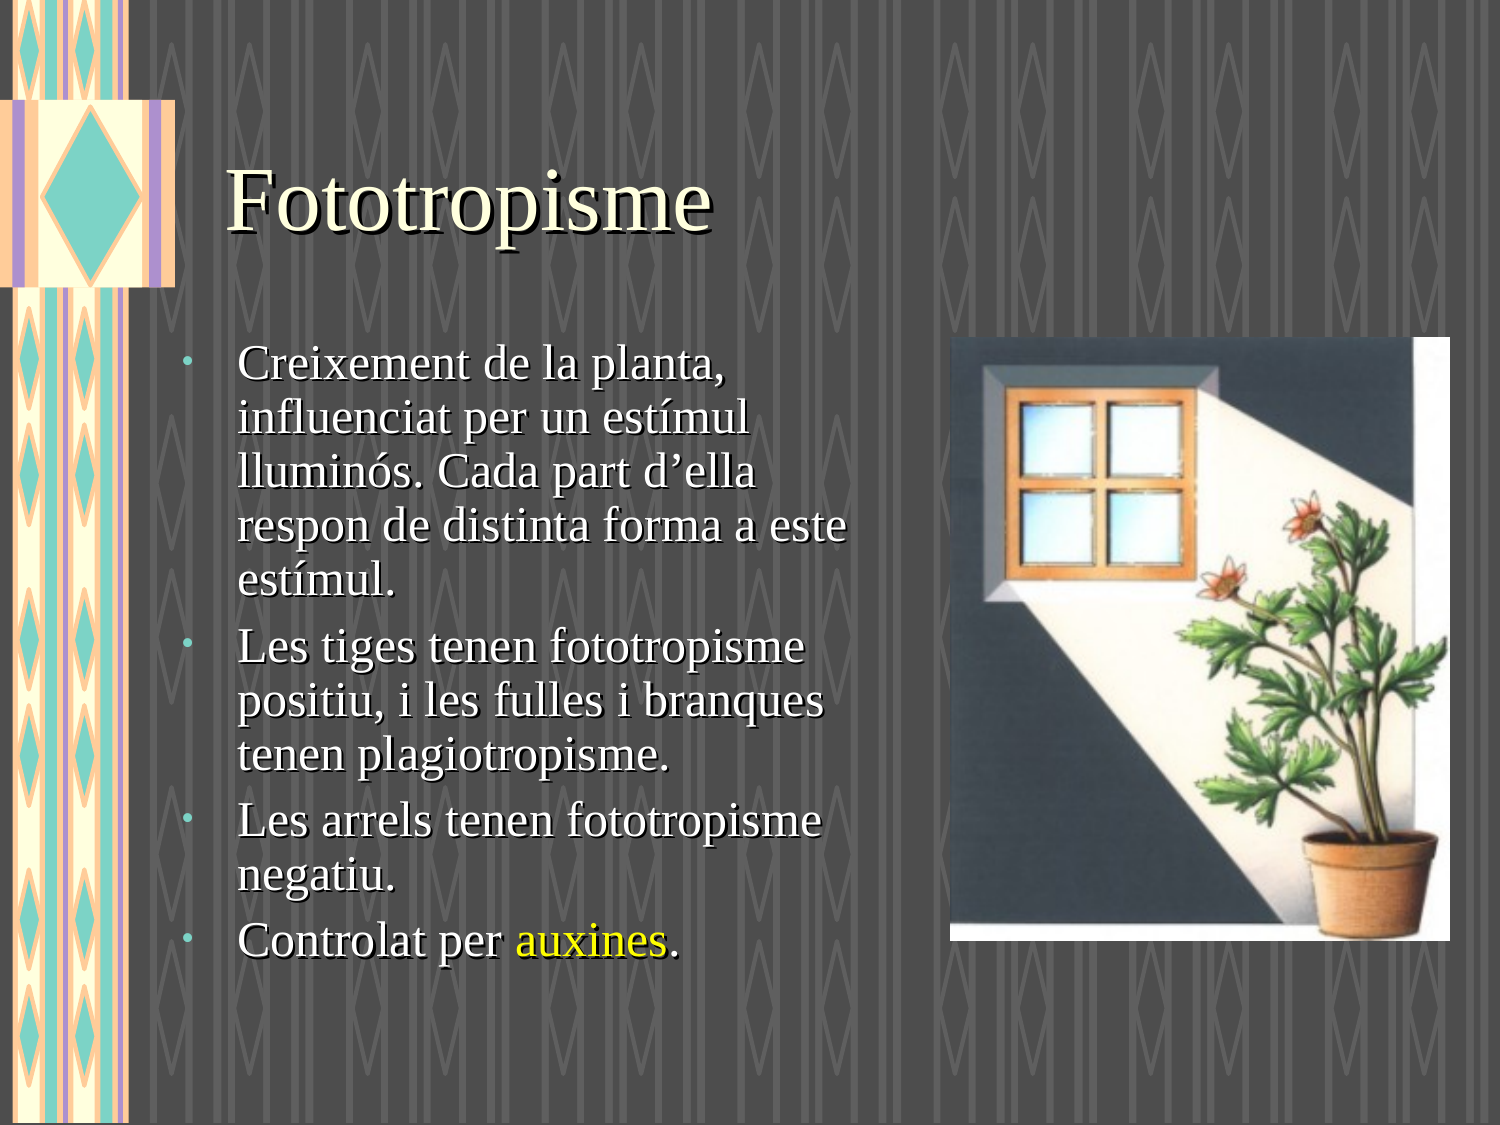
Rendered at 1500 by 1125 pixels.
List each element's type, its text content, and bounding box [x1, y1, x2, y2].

picture [950, 337, 1450, 941]
title Fototropisme [209, 99, 1485, 288]
list Creixement de la planta, influenciat per un estímul lluminós. Cada part d’ella respon de distinta forma a este estímul. Les tiges tenen fototropisme positiu, i les fulles i branques tenen plagiotropisme. Les arrels tenen fototropisme negatiu. Controlat per auxines. [165, 328, 898, 1004]
